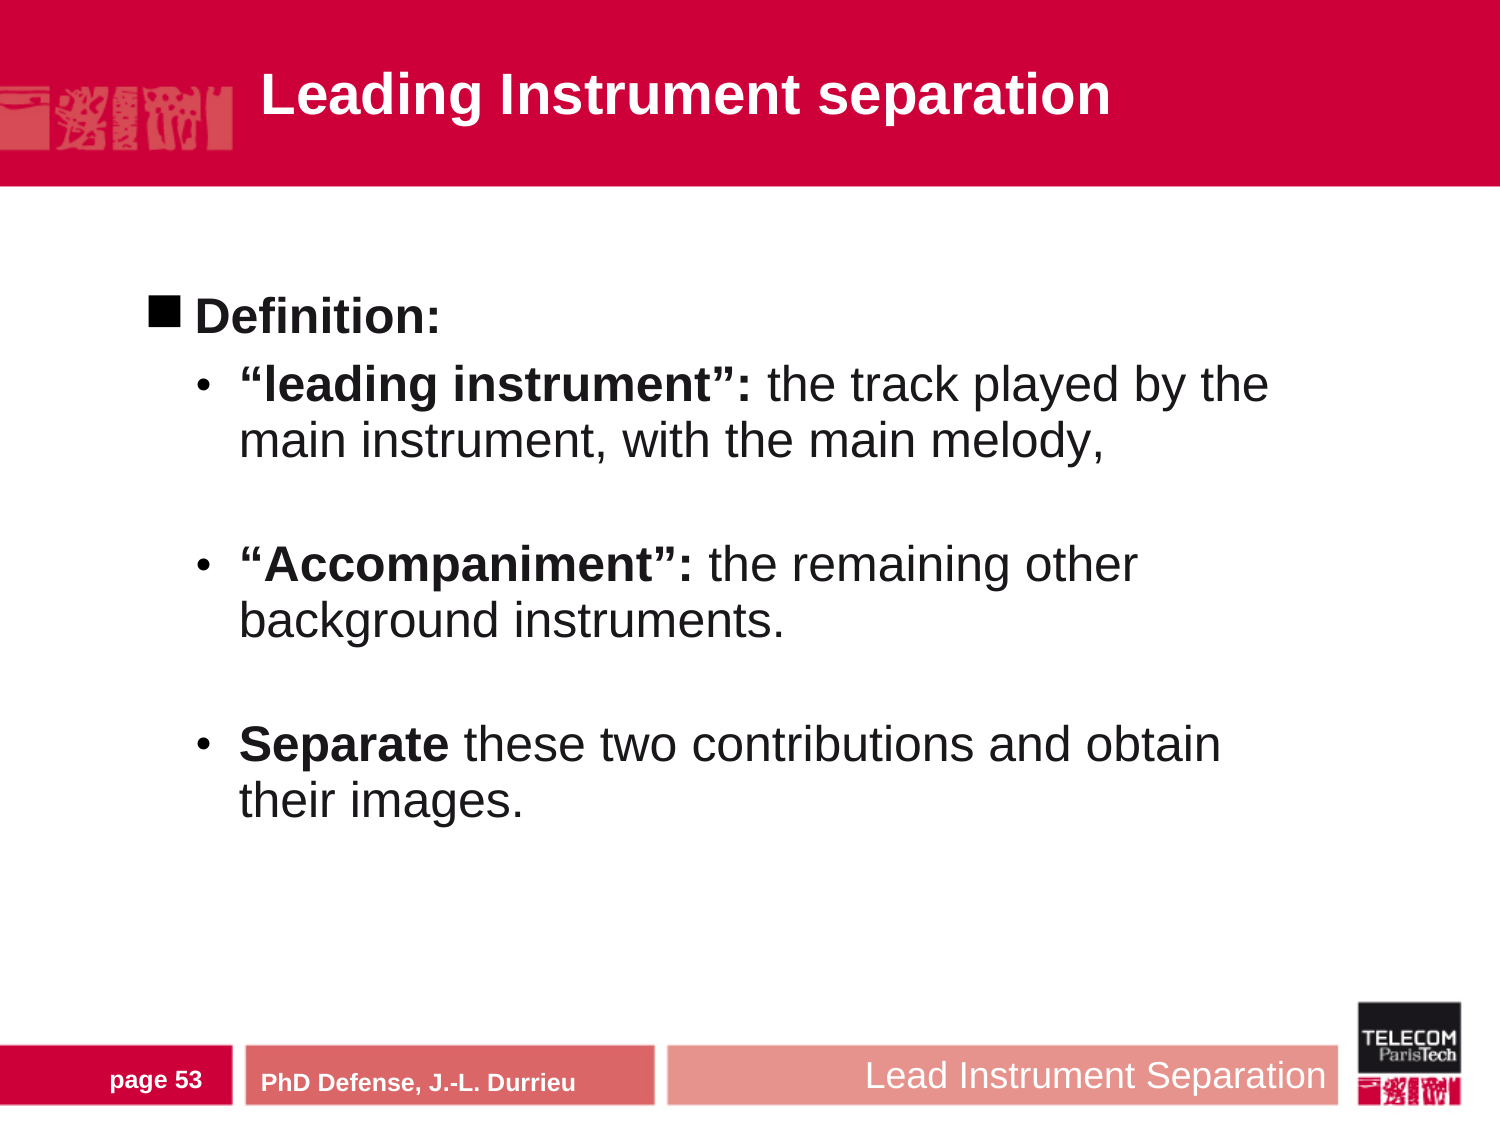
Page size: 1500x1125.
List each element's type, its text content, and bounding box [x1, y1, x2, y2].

list Definition: “leading instrument”: the track played by the main instrument, with the main melody, “Accompaniment”: the remaining other background instruments. Separate these two contributions and obtain their images. [150, 288, 1276, 844]
text_box Lead Instrument Separation [712, 1036, 1342, 1112]
title Leading Instrument separation [245, 23, 1459, 166]
picture [0, 0, 1500, 1125]
